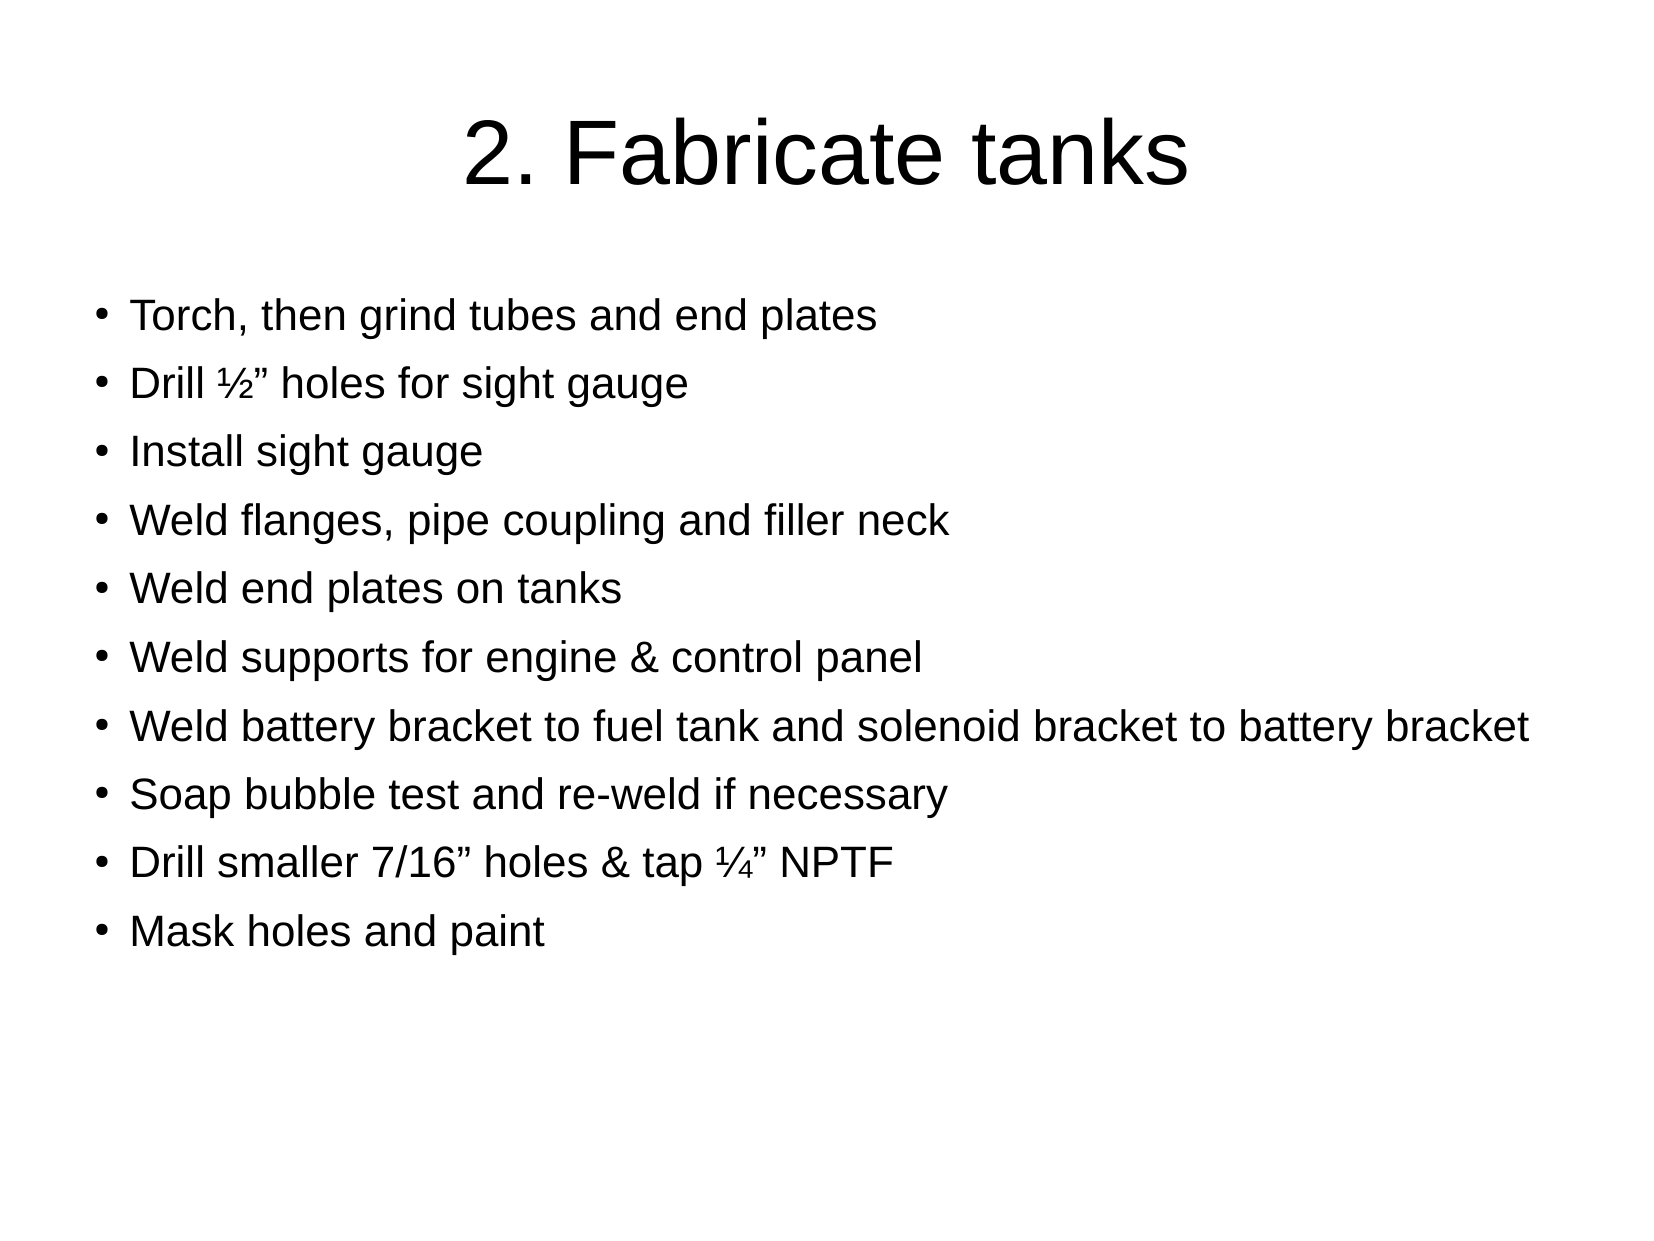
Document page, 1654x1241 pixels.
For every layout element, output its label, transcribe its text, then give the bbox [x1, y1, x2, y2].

list Torch, then grind tubes and end plates Drill ½” holes for sight gauge Install sight gauge Weld flanges, pipe coupling and filler neck Weld end plates on tanks Weld supports for engine & control panel Weld battery bracket to fuel tank and solenoid bracket to battery bracket Soap bubble test and re-weld if necessary Drill smaller 7/16” holes & tap ¼” NPTF Mask holes and paint [82, 290, 1538, 1010]
title 2. Fabricate tanks [82, 49, 1571, 257]
